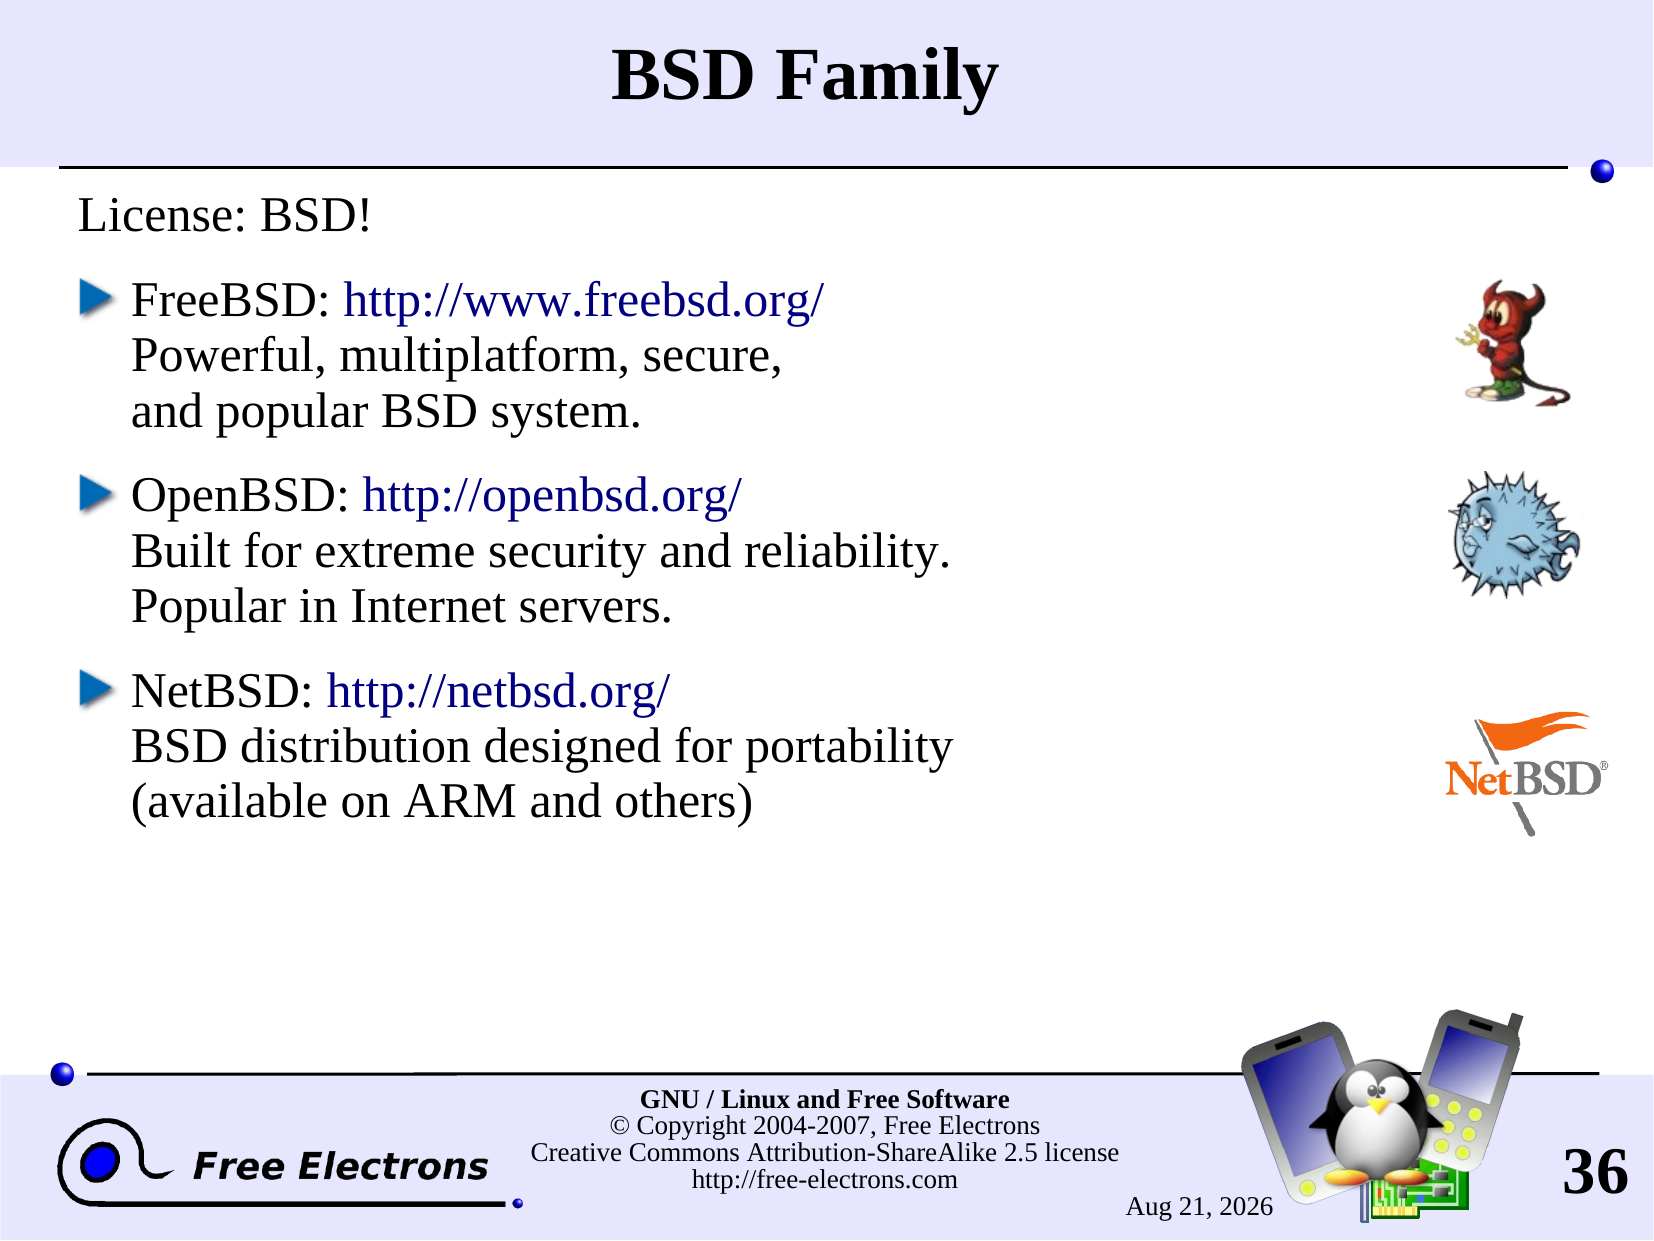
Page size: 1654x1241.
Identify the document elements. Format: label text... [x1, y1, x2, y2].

picture [1449, 269, 1581, 422]
picture [1441, 688, 1612, 859]
picture [1228, 1057, 1524, 1241]
picture [50, 1107, 527, 1216]
list License: BSD! FreeBSD: http://www.freebsd.org/ Powerful, multiplatform, secure, and popular BSD system. OpenBSD: http://openbsd.org/ Built for extreme security and reliability. Popular in Internet servers. NetBSD: http://netbsd.org/ BSD distribution designed for portability (available on ARM and others) [60, 187, 1594, 1057]
title BSD Family [60, 12, 1551, 138]
picture [1448, 471, 1583, 599]
